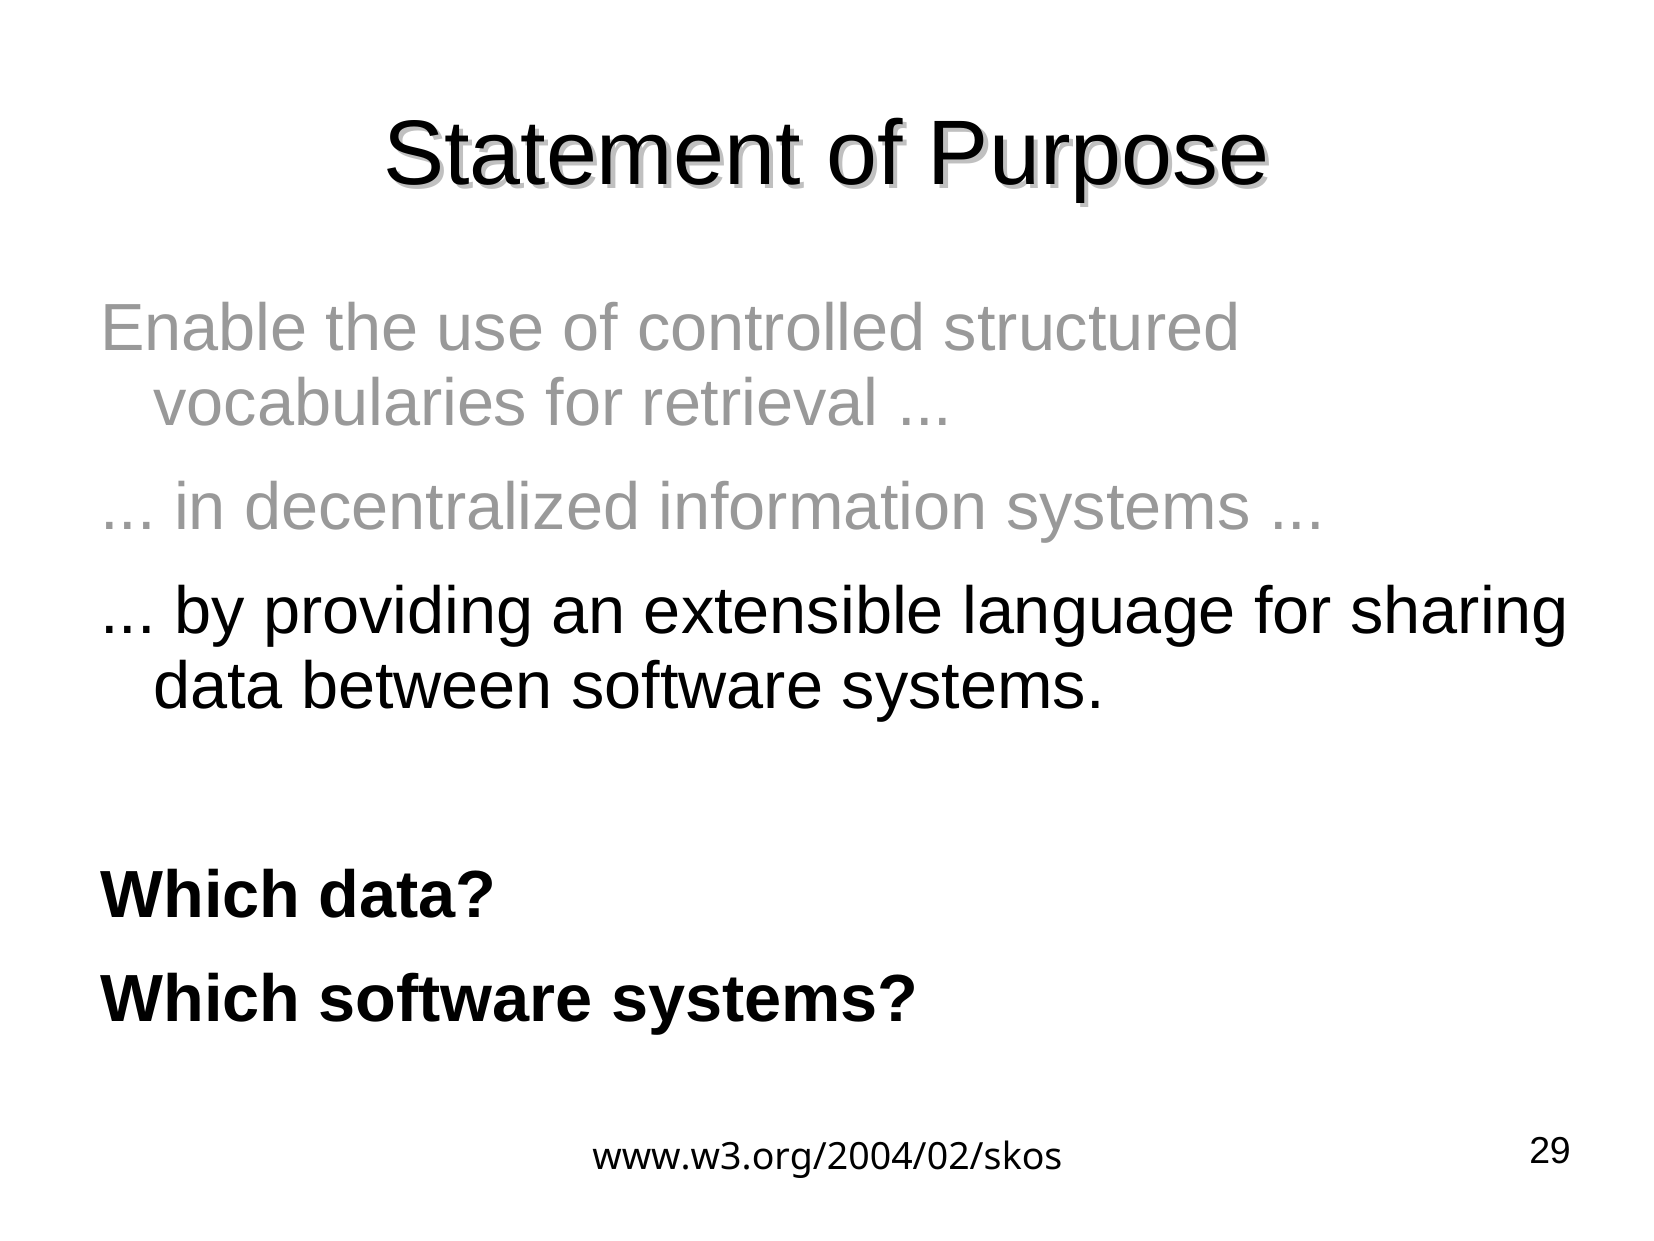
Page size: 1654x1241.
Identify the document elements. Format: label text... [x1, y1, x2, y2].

list Enable the use of controlled structured vocabularies for retrieval ... ... in decentralized information systems ... ... by providing an extensible language for sharing data between software systems. Which data? Which software systems? [82, 290, 1571, 1109]
title Statement of Purpose [82, 49, 1571, 257]
